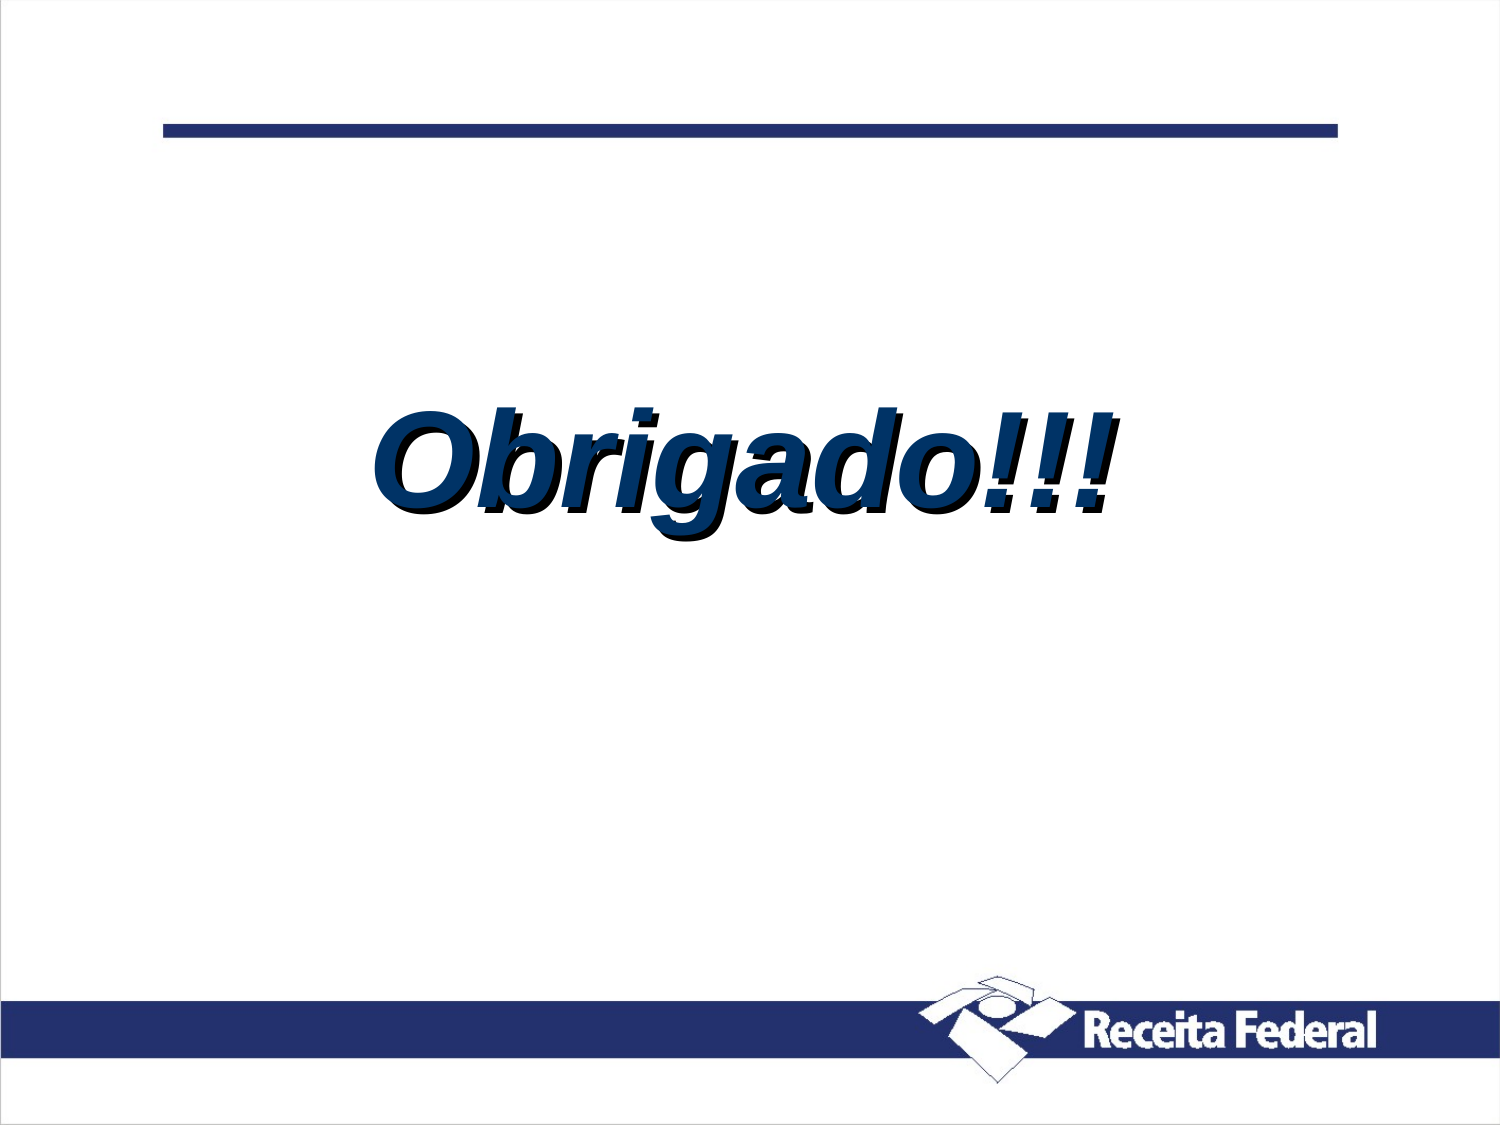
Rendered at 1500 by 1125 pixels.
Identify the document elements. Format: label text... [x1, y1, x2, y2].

text_box Obrigado!!! [354, 362, 1150, 543]
picture [0, 0, 1500, 1125]
